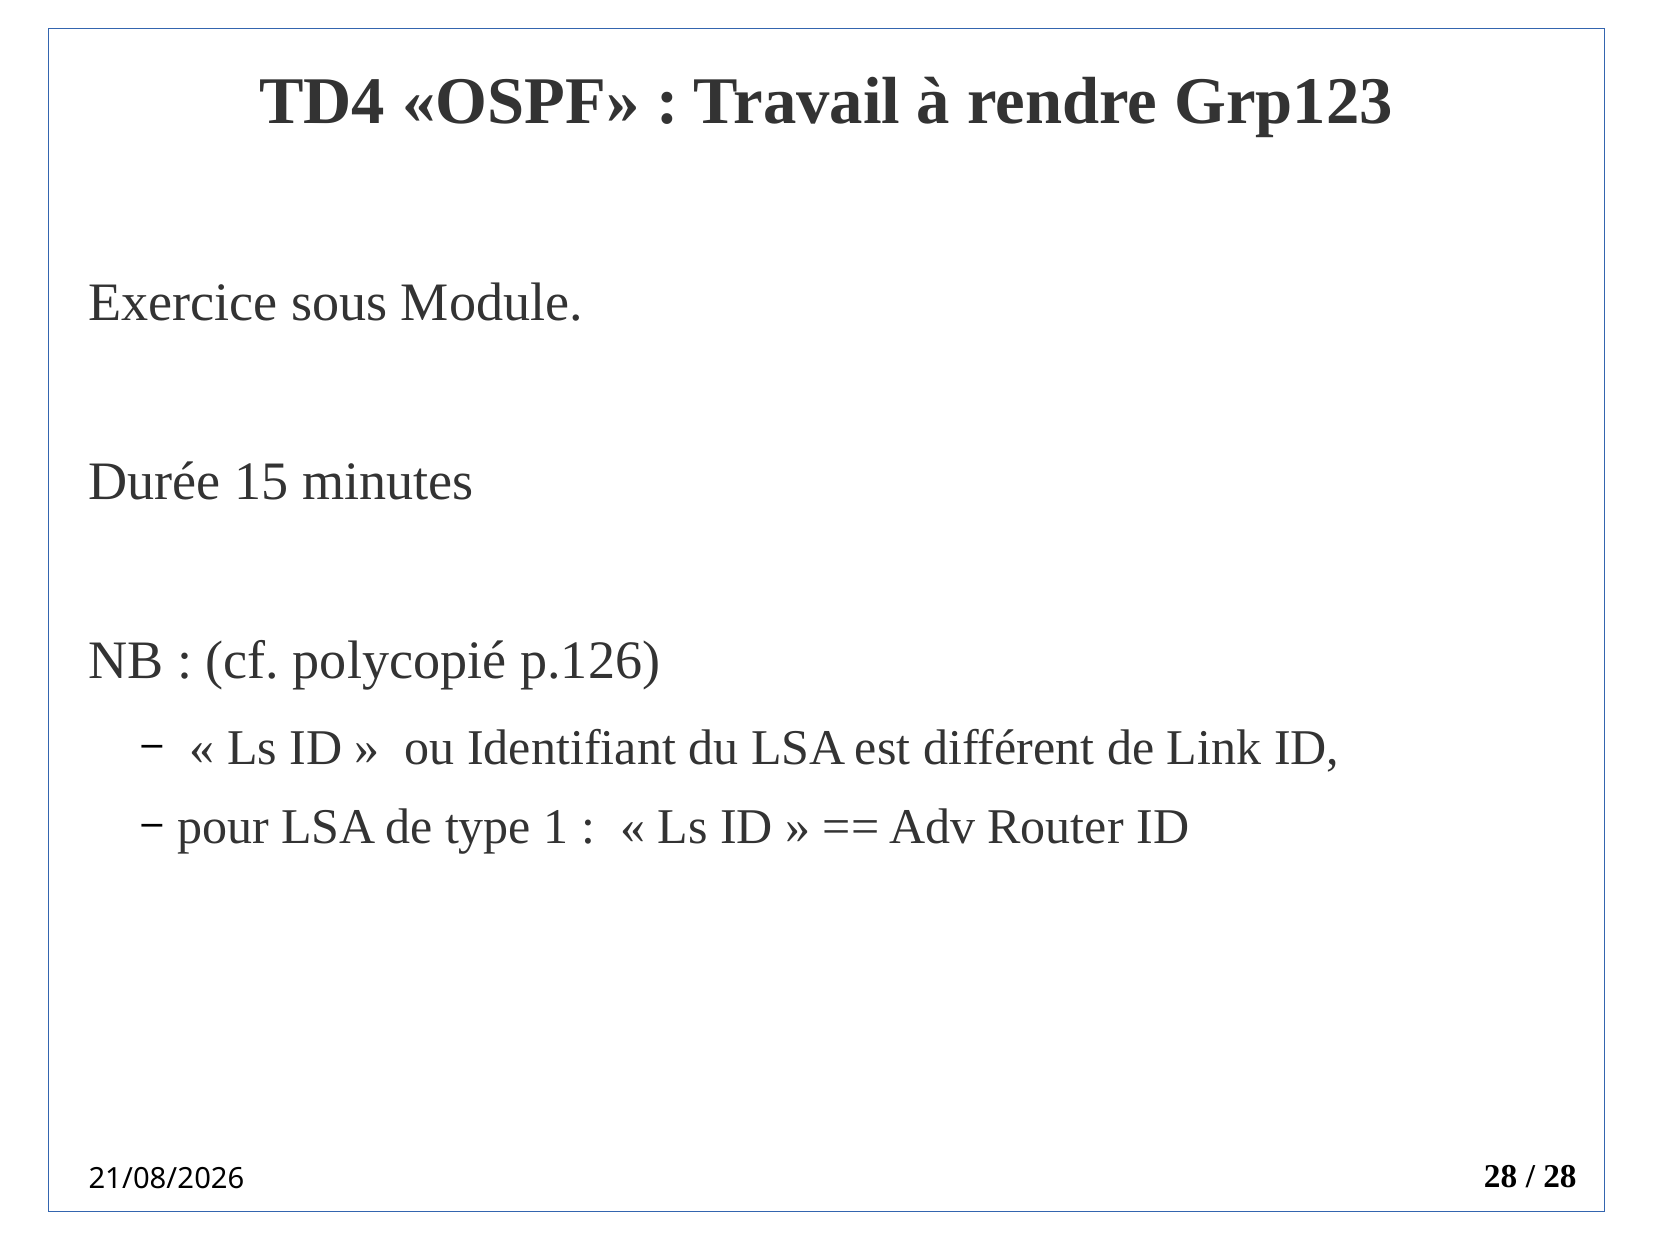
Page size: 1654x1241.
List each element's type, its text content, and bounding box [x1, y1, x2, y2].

title TD4 «OSPF» : Travail à rendre Grp123 [88, 61, 1565, 142]
list Exercice sous Module. Durée 15 minutes NB : (cf. polycopié p.126) « Ls ID » ou Identifiant du LSA est différent de Link ID, pour LSA de type 1 : « Ls ID » == Adv Router ID [88, 183, 1565, 1123]
